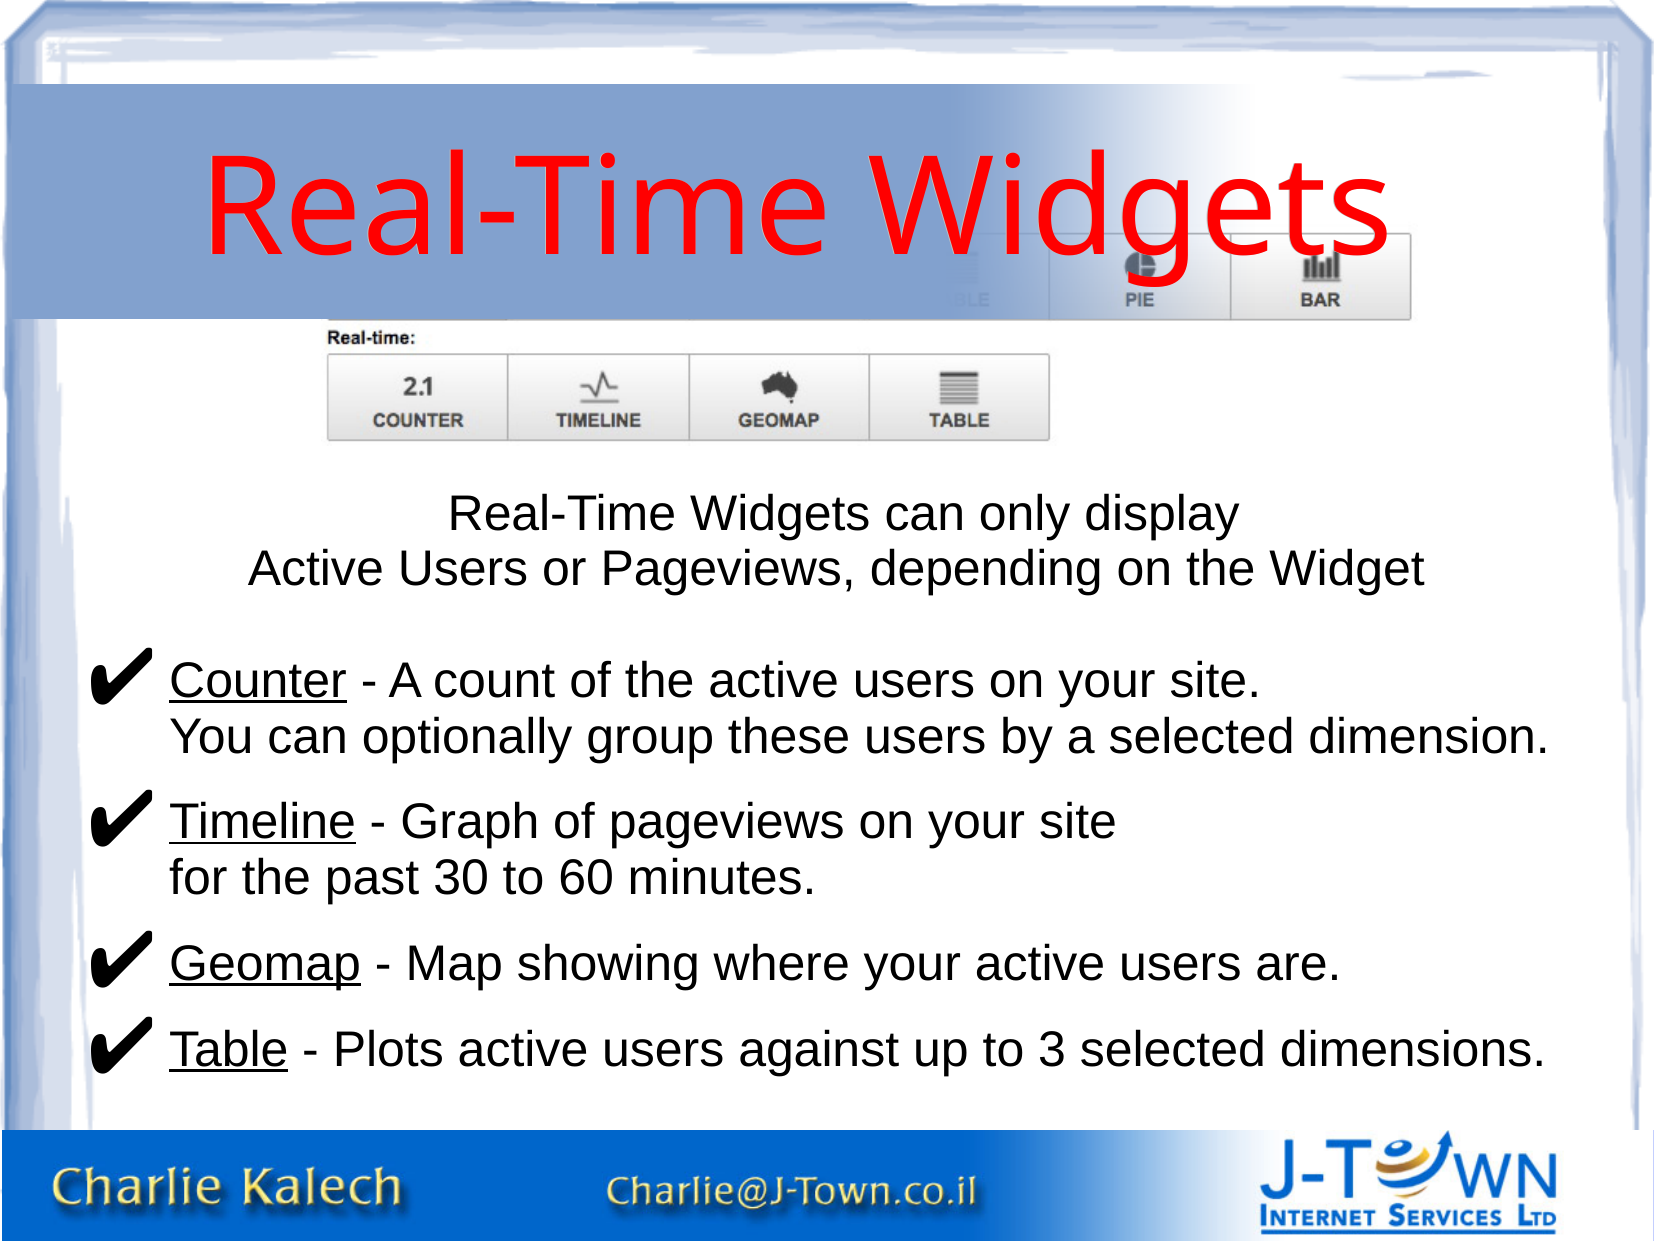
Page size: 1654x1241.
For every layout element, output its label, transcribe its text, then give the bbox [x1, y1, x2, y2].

text_box Real-Time Widgets can only display Active Users or Pageviews, depending on the Widget Counter - A count of the active users on your site. You can optionally group these users by a selected dimension. Timeline - Graph of pageviews on your site for the past 30 to 60 minutes. Geomap - Map showing where your active users are. Table - Plots active users against up to 3 selected dimensions. [75, 477, 1613, 1100]
picture [0, 0, 1654, 1241]
